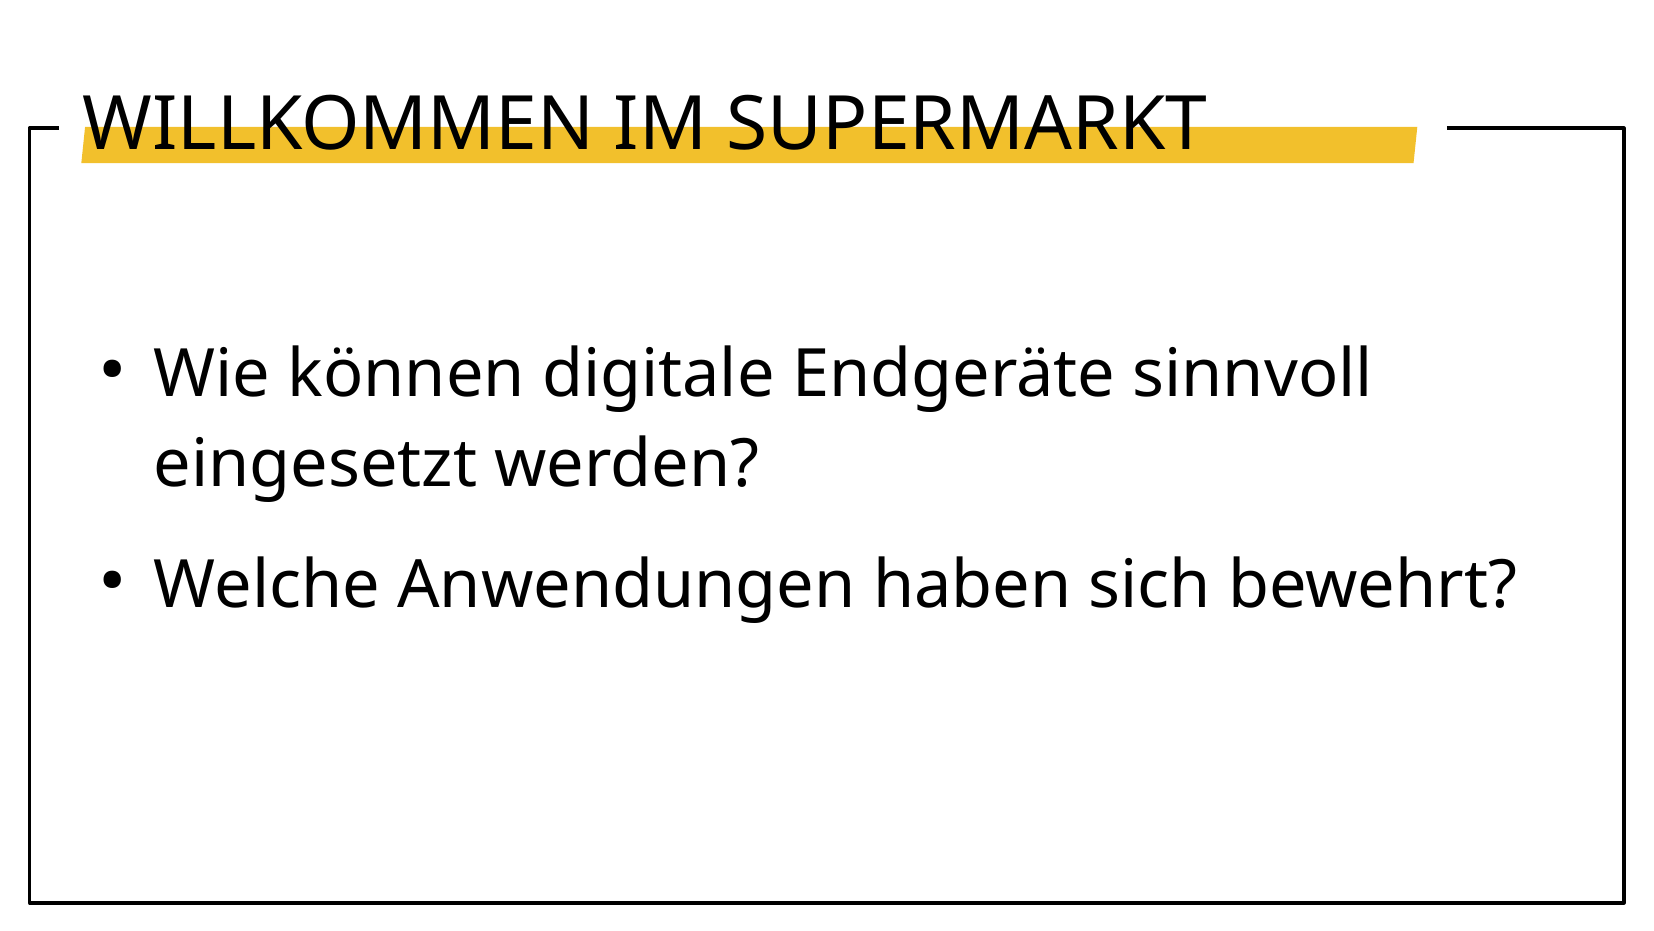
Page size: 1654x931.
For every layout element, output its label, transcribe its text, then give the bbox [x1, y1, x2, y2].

list Wie können digitale Endgeräte sinnvoll eingesetzt werden? Welche Anwendungen haben sich bewehrt? [82, 324, 1571, 758]
title WILLKOMMEN IM SUPERMARKT [82, 42, 1571, 199]
